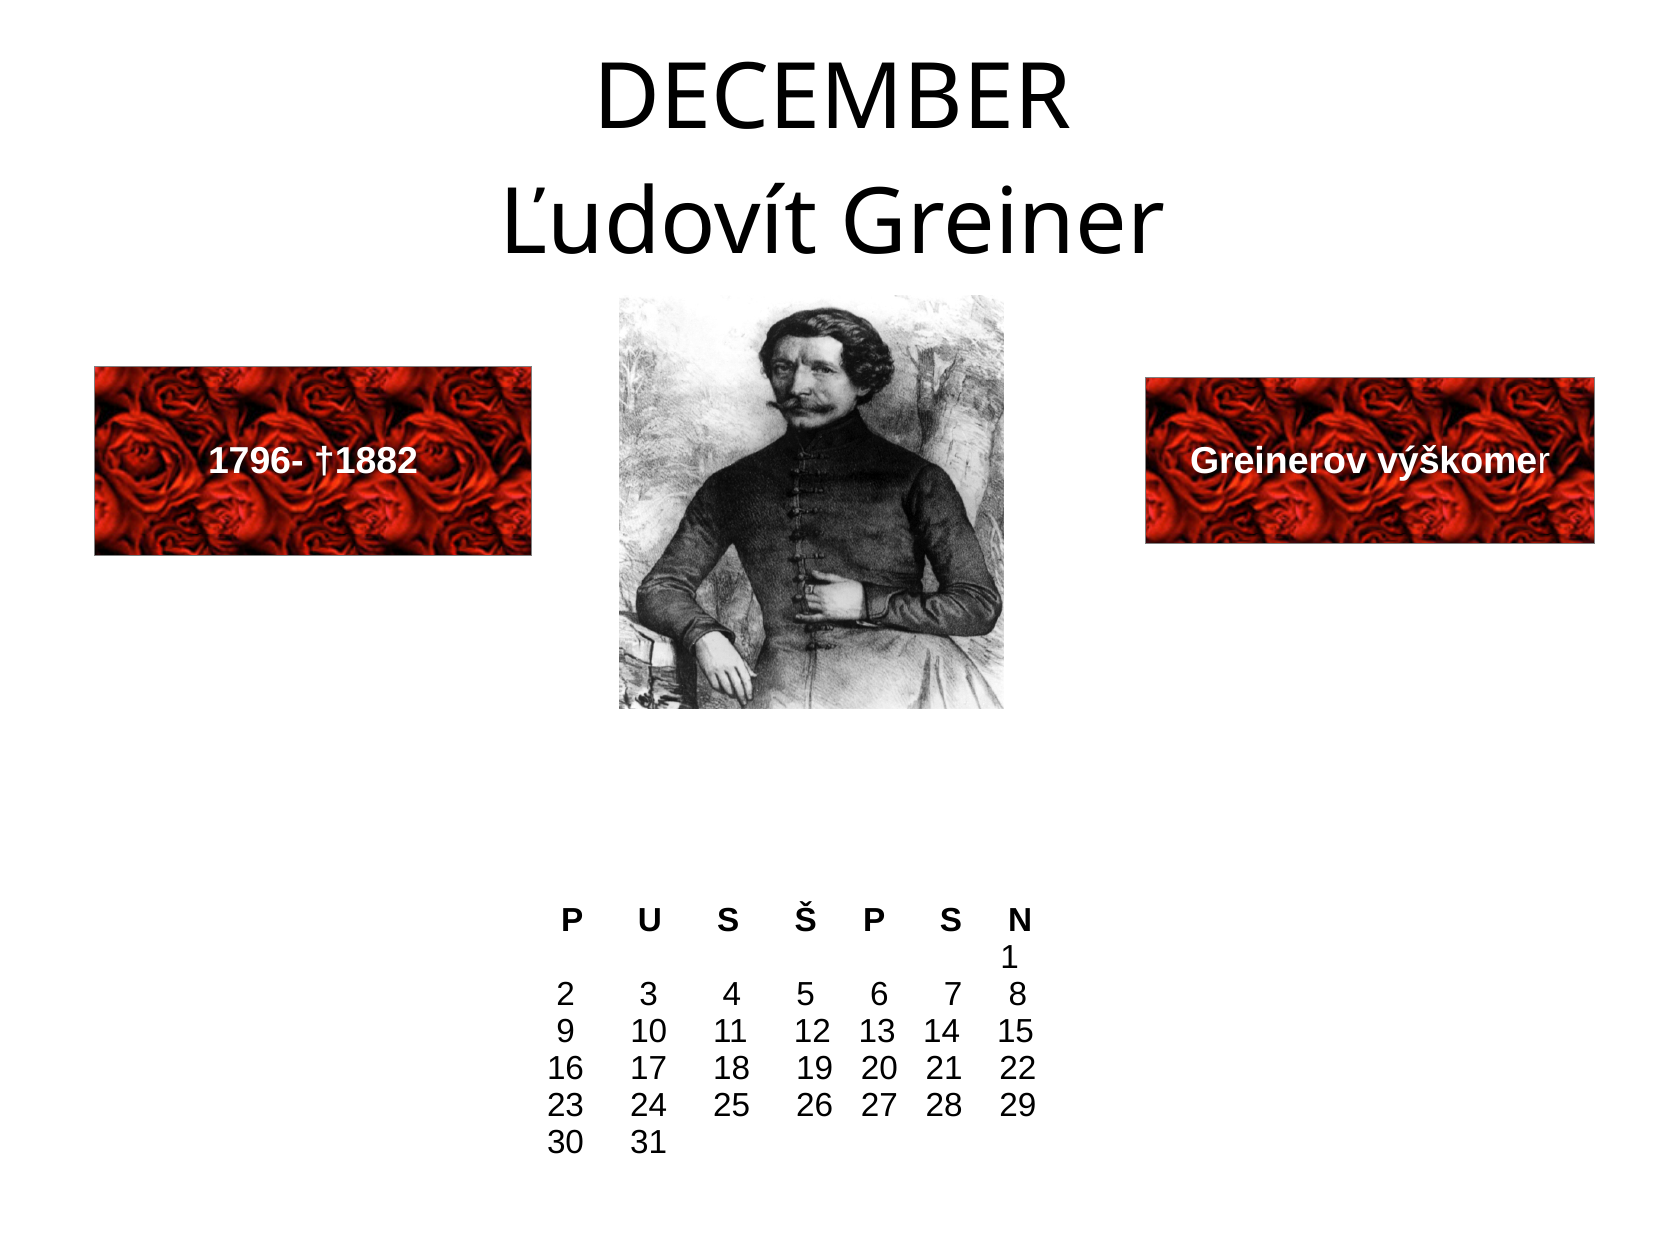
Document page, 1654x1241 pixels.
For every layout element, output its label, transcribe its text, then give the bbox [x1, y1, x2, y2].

text_box 1796- †1882 [94, 366, 532, 556]
text_box Greinerov výškomer [1145, 377, 1595, 544]
picture [619, 295, 1004, 709]
subtitle P U S Š P S N 1 2 3 4 5 6 7 8 9 10 11 12 13 14 15 16 17 18 19 20 21 22 23 24 25 26 27 28 29 30 31 [177, 810, 1418, 1241]
title DECEMBER Ľudovít Greiner [212, 63, 1453, 374]
